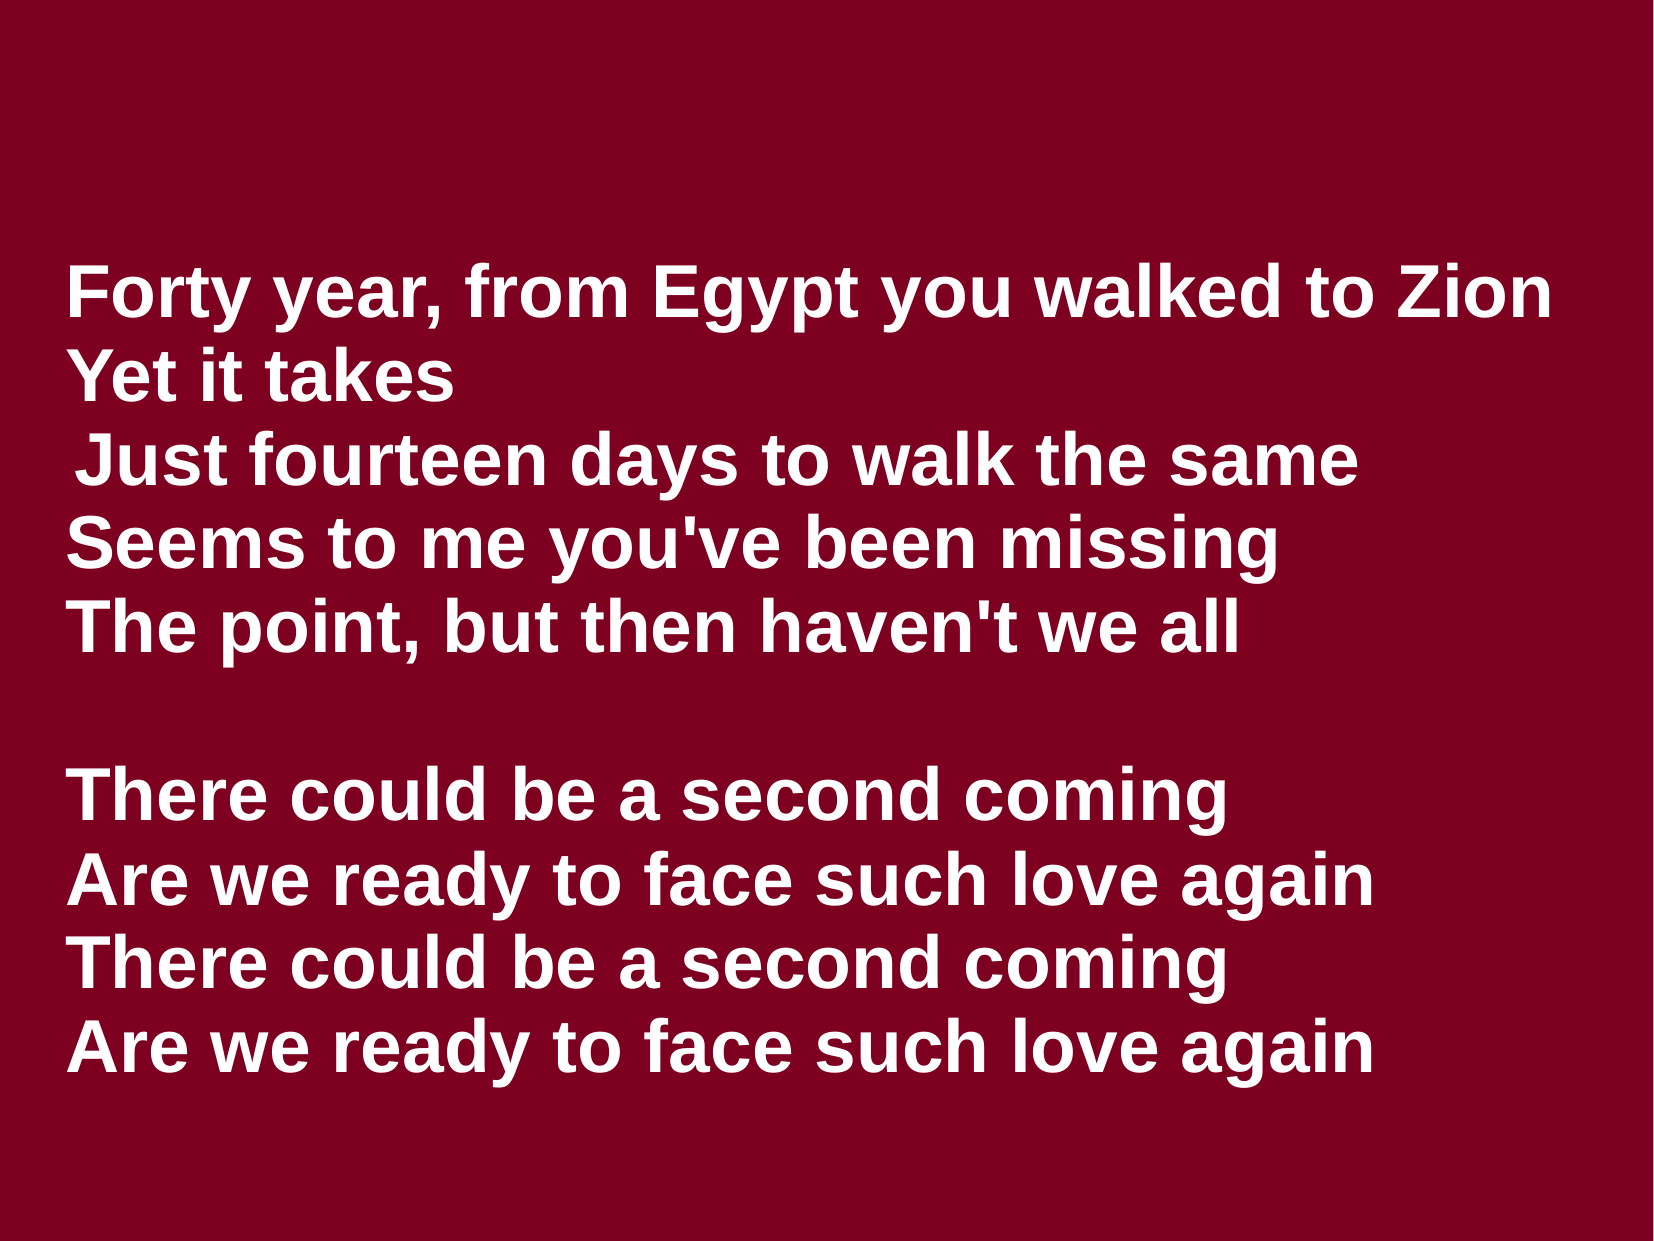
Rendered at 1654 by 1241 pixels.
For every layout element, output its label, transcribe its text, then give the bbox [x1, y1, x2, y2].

text_box Forty year, from Egypt you walked to Zion Yet it takes Just fourteen days to walk the same Seems to me you've been missing The point, but then haven't we all There could be a second coming Are we ready to face such love again There could be a second coming Are we ready to face such love again [0, 0, 1654, 1241]
